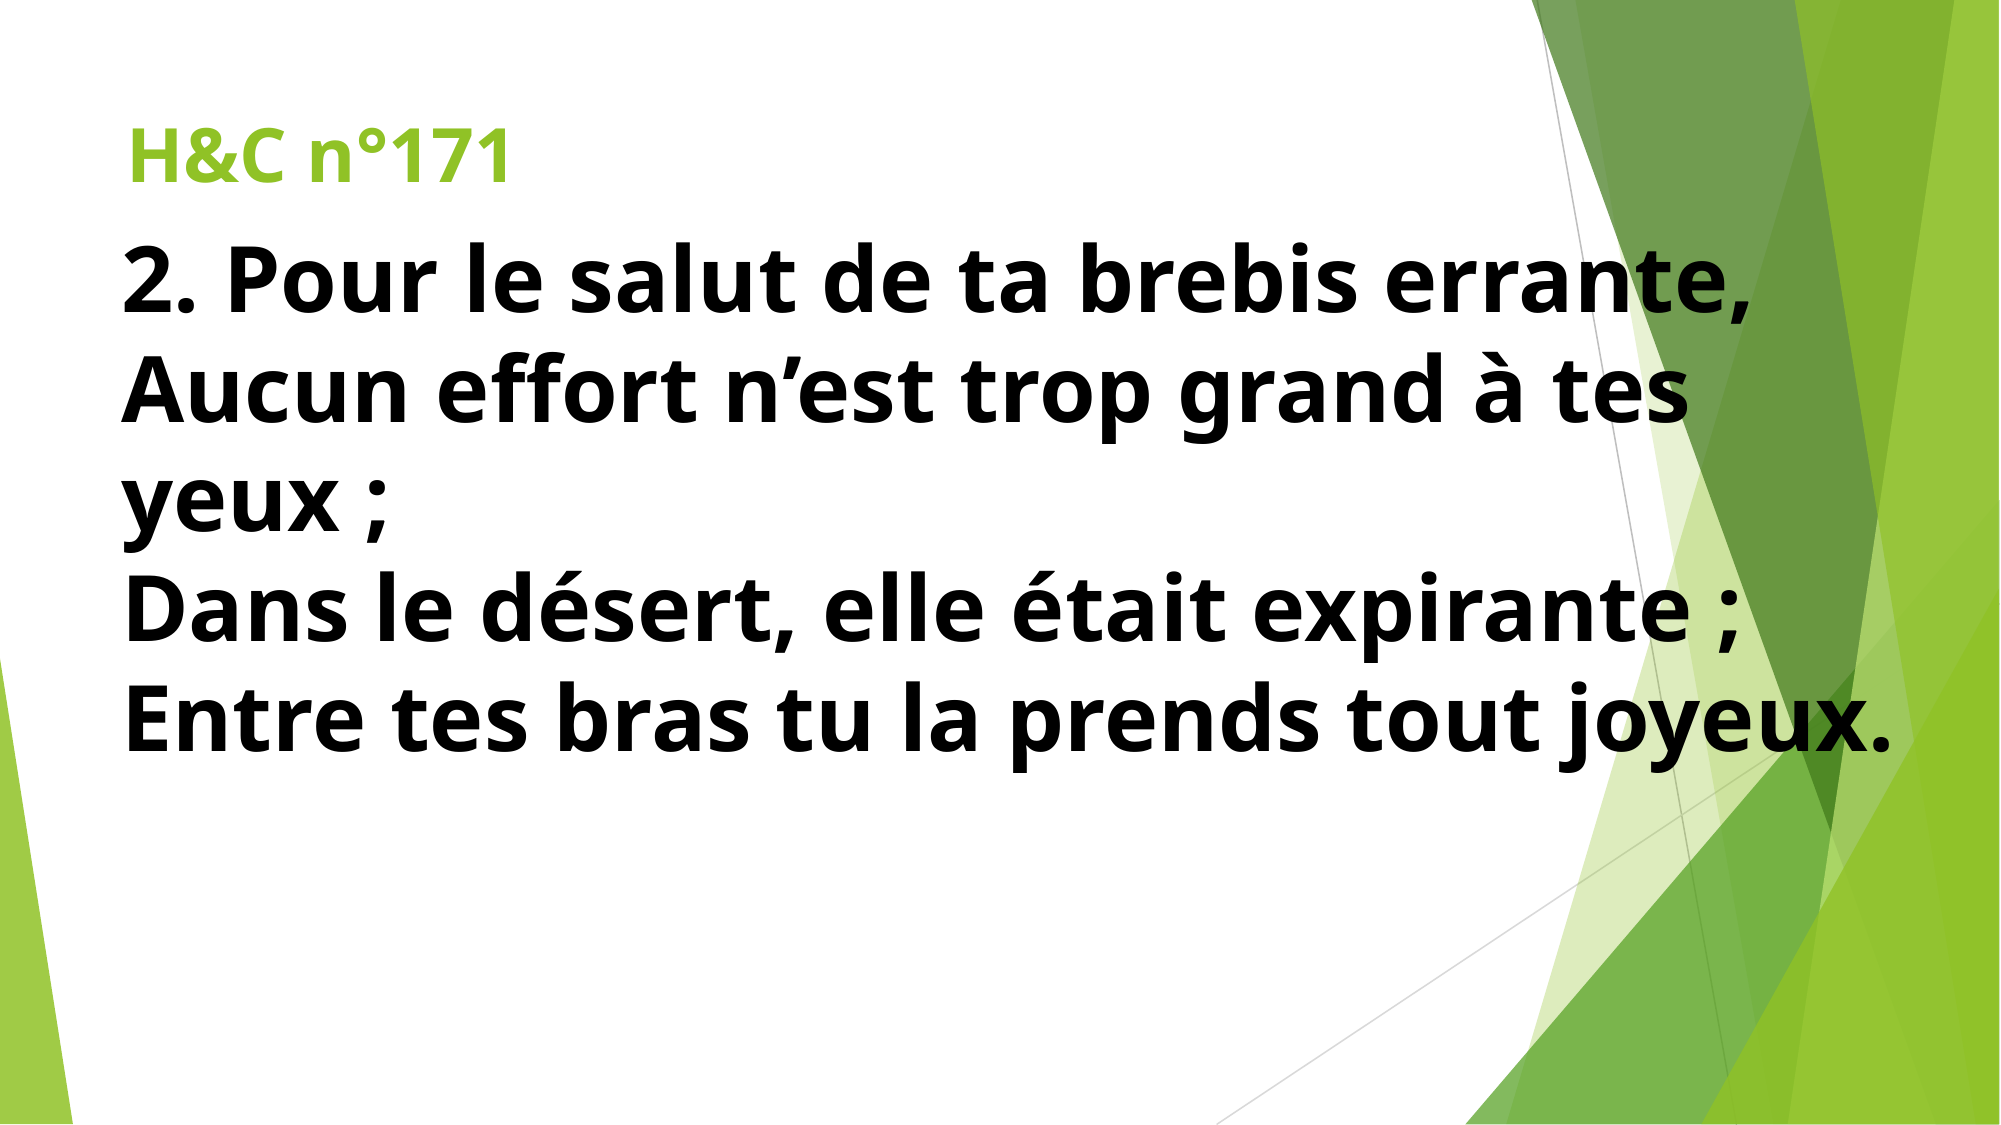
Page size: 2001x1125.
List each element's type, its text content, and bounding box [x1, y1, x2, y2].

text_box 2. Pour le salut de ta brebis errante, Aucun effort n’est trop grand à tes yeux ; Dans le désert, elle était expirante ; Entre tes bras tu la prends tout joyeux. [106, 213, 1973, 1037]
text_box H&C n°171 [111, 99, 1522, 213]
